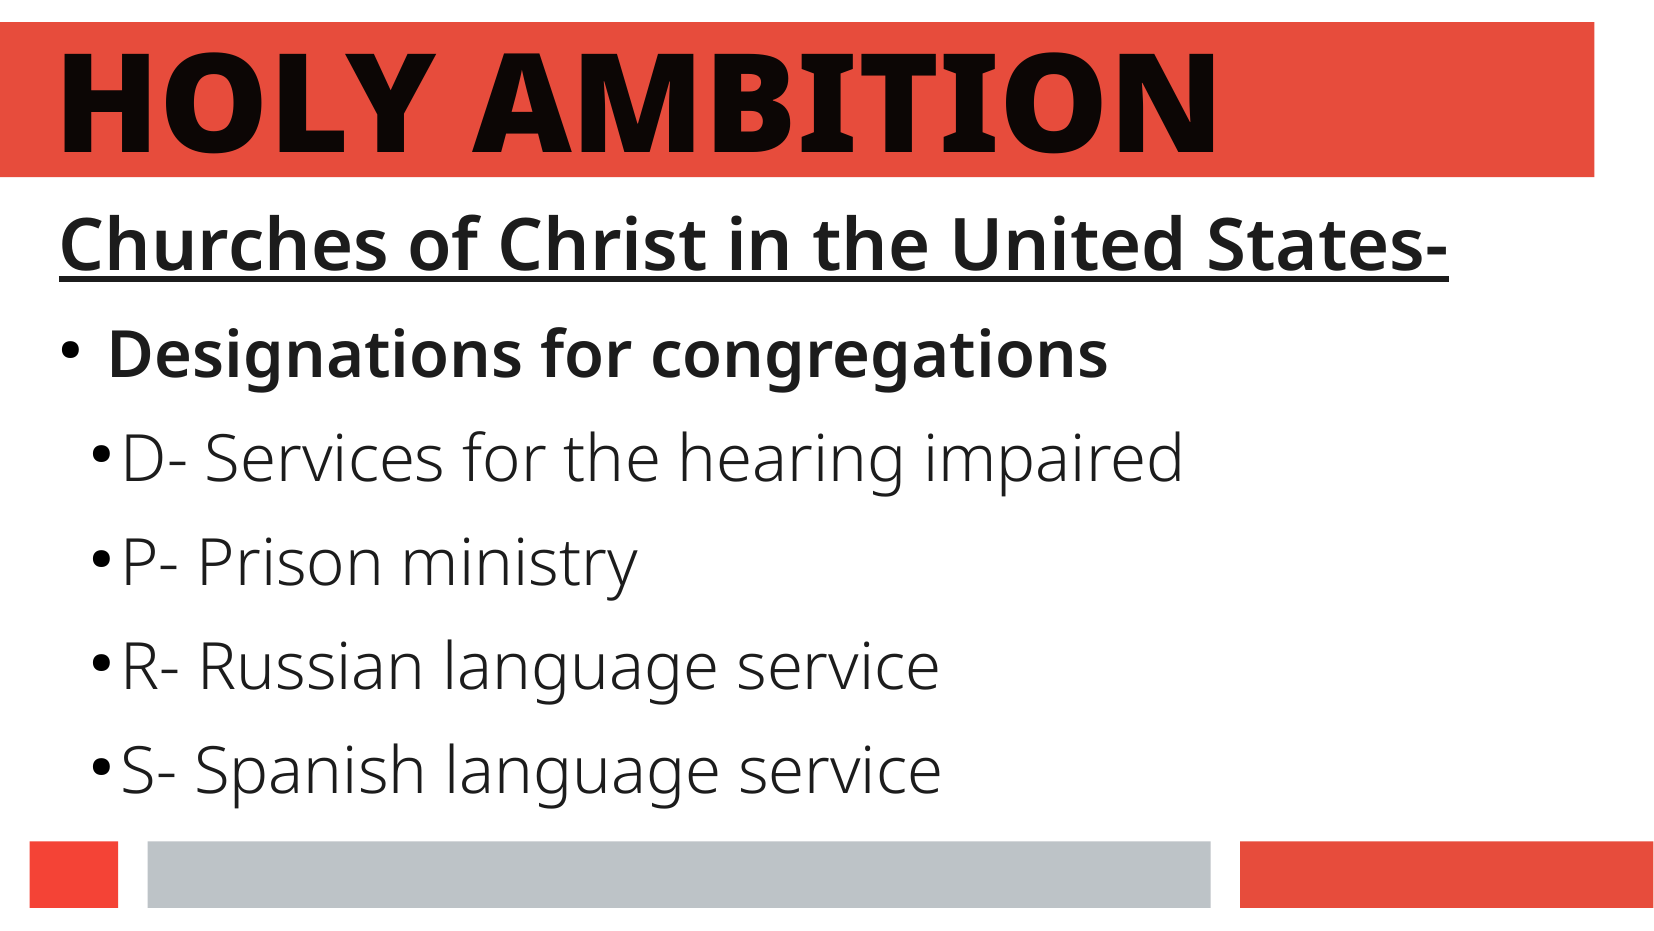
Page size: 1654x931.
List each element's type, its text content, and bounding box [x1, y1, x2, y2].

list Churches of Christ in the United States- Designations for congregations D- Services for the hearing impaired P- Prison ministry R- Russian language service S- Spanish language service [59, 193, 1565, 820]
title HOLY AMBITION [54, 82, 1591, 194]
